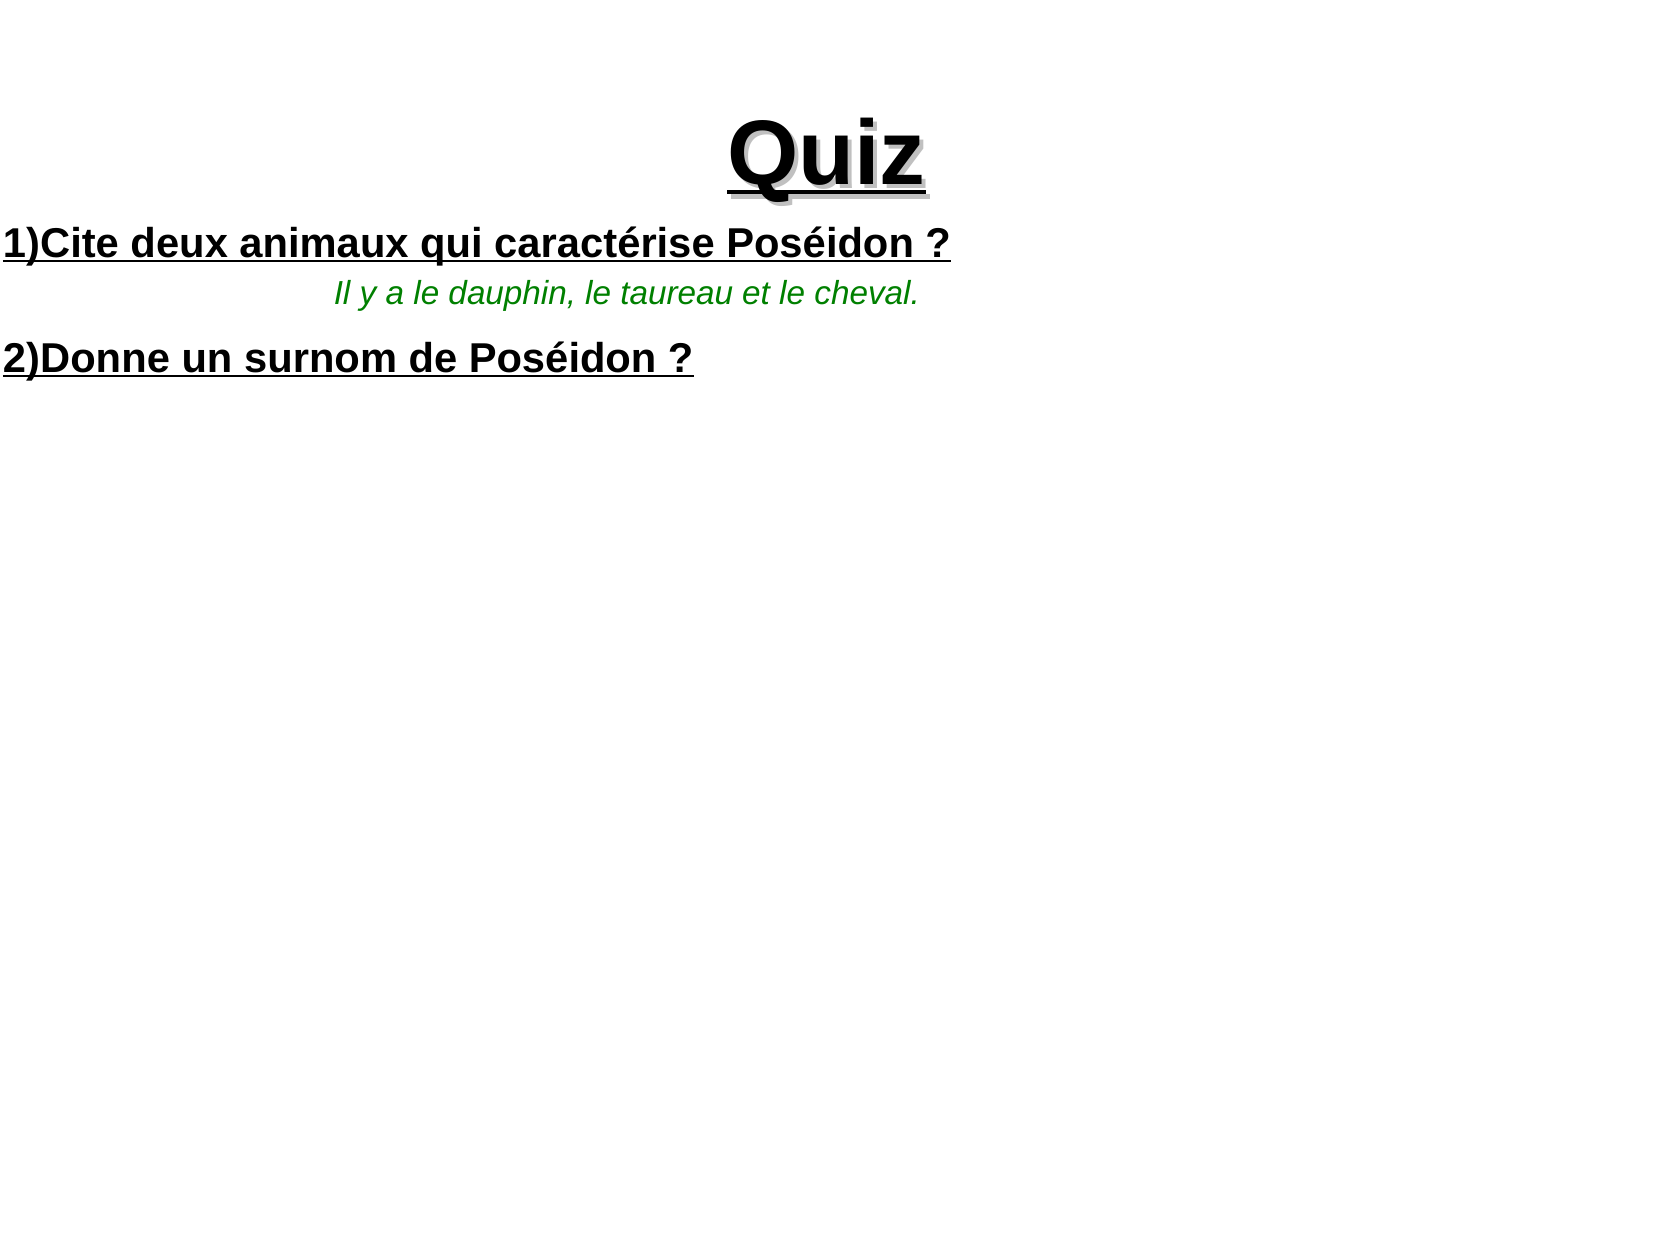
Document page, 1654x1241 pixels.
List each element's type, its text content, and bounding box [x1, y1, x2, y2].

text_box 1)Cite deux animaux qui caractérise Poséidon ? [0, 212, 1560, 275]
title Quiz [82, 49, 1571, 257]
text_box Il y a le dauphin, le taureau et le cheval. [318, 266, 1654, 319]
text_box 2)Donne un surnom de Poséidon ? [0, 327, 804, 390]
